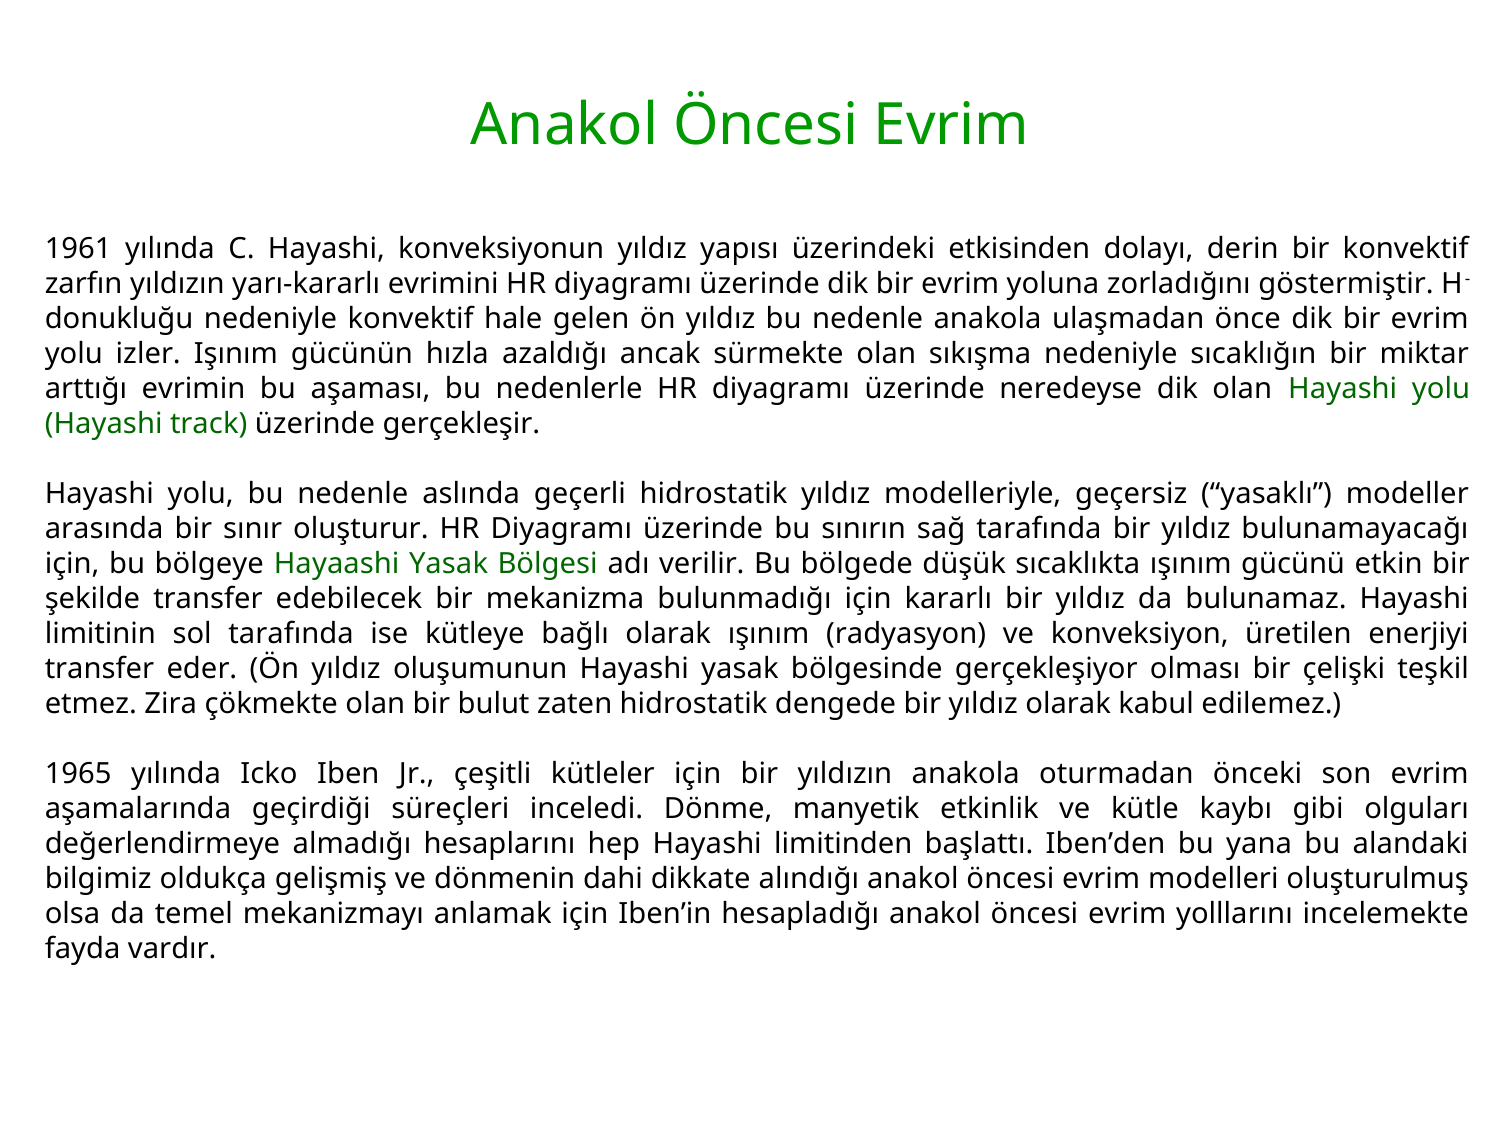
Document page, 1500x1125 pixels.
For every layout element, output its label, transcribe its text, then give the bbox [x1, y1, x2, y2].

text_box 1961 yılında C. Hayashi, konveksiyonun yıldız yapısı üzerindeki etkisinden dolayı, derin bir konvektif zarfın yıldızın yarı-kararlı evrimini HR diyagramı üzerinde dik bir evrim yoluna zorladığını göstermiştir. H- donukluğu nedeniyle konvektif hale gelen ön yıldız bu nedenle anakola ulaşmadan önce dik bir evrim yolu izler. Işınım gücünün hızla azaldığı ancak sürmekte olan sıkışma nedeniyle sıcaklığın bir miktar arttığı evrimin bu aşaması, bu nedenlerle HR diyagramı üzerinde neredeyse dik olan Hayashi yolu (Hayashi track) üzerinde gerçekleşir. Hayashi yolu, bu nedenle aslında geçerli hidrostatik yıldız modelleriyle, geçersiz (“yasaklı”) modeller arasında bir sınır oluşturur. HR Diyagramı üzerinde bu sınırın sağ tarafında bir yıldız bulunamayacağı için, bu bölgeye Hayaashi Yasak Bölgesi adı verilir. Bu bölgede düşük sıcaklıkta ışınım gücünü etkin bir şekilde transfer edebilecek bir mekanizma bulunmadığı için kararlı bir yıldız da bulunamaz. Hayashi limitinin sol tarafında ise kütleye bağlı olarak ışınım (radyasyon) ve konveksiyon, üretilen enerjiyi transfer eder. (Ön yıldız oluşumunun Hayashi yasak bölgesinde gerçekleşiyor olması bir çelişki teşkil etmez. Zira çökmekte olan bir bulut zaten hidrostatik dengede bir yıldız olarak kabul edilemez.) 1965 yılında Icko Iben Jr., çeşitli kütleler için bir yıldızın anakola oturmadan önceki son evrim aşamalarında geçirdiği süreçleri inceledi. Dönme, manyetik etkinlik ve kütle kaybı gibi olguları değerlendirmeye almadığı hesaplarını hep Hayashi limitinden başlattı. Iben’den bu yana bu alandaki bilgimiz oldukça gelişmiş ve dönmenin dahi dikkate alındığı anakol öncesi evrim modelleri oluşturulmuş olsa da temel mekanizmayı anlamak için Iben’in hesapladığı anakol öncesi evrim yolllarını incelemekte fayda vardır. [30, 222, 1486, 1008]
title Anakol Öncesi Evrim [75, 43, 1426, 199]
